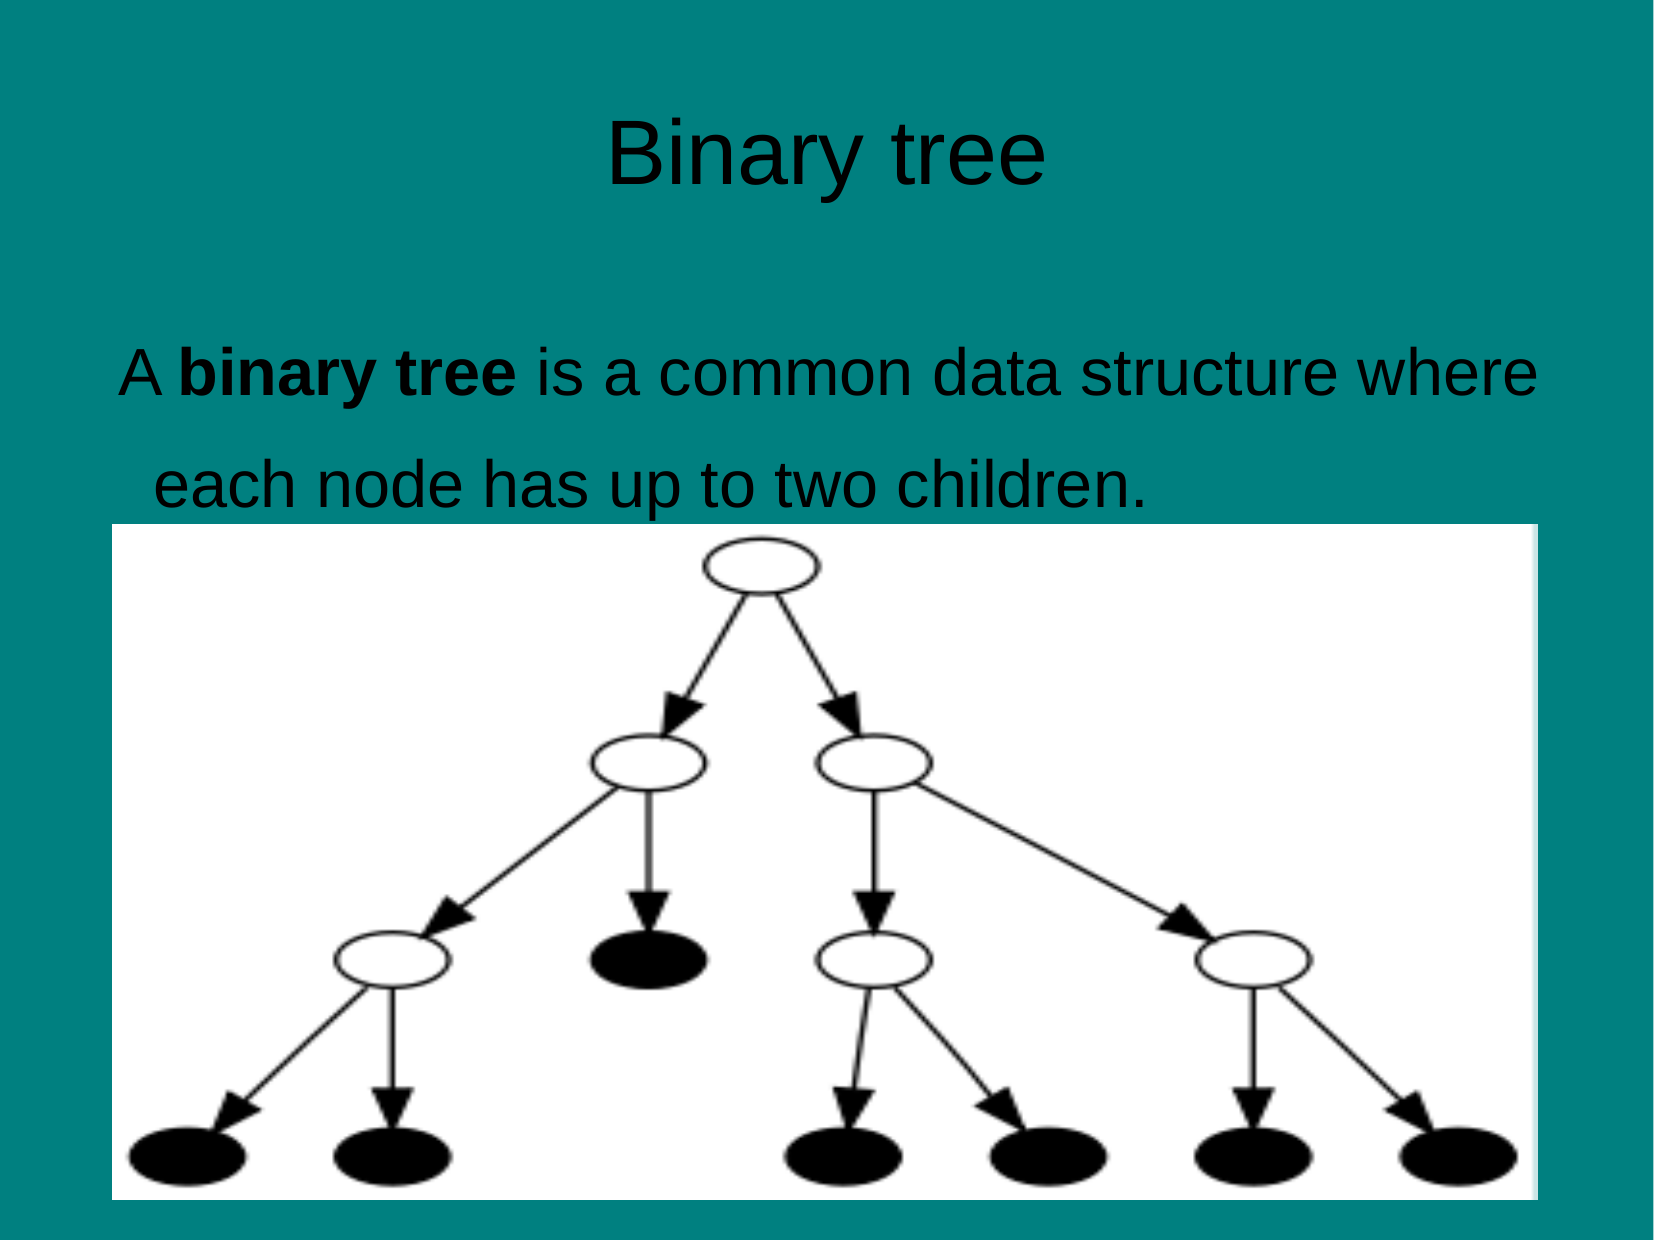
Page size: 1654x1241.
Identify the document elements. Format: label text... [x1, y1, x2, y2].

subtitle A binary tree is a common data structure where each node has up to two children. [82, 297, 1571, 1102]
title Binary tree [82, 56, 1571, 250]
picture [112, 524, 1538, 1201]
